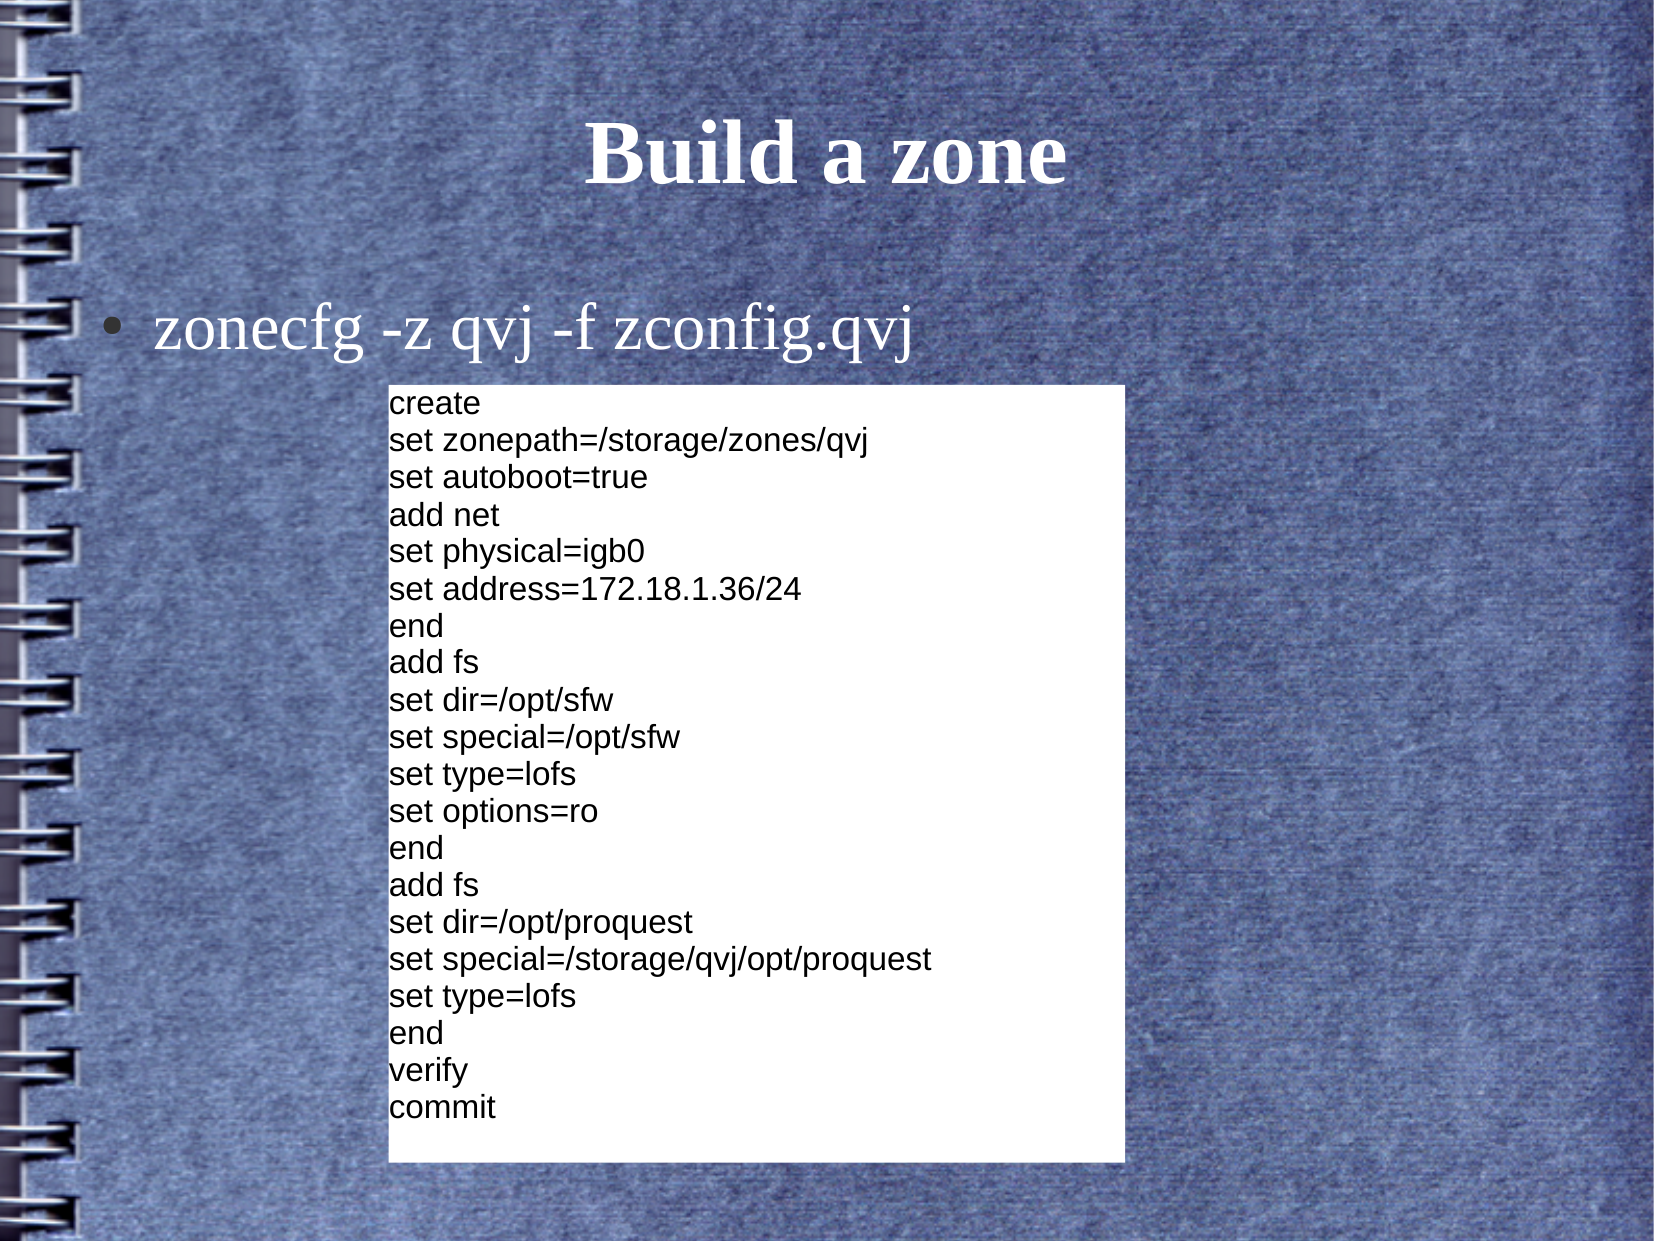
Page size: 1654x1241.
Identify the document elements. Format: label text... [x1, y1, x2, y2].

title Build a zone [82, 49, 1571, 257]
list zonecfg -z qvj -f zconfig.qvj [82, 290, 1571, 1109]
text_box create set zonepath=/storage/zones/qvj set autoboot=true add net set physical=igb0 set address=172.18.1.36/24 end add fs set dir=/opt/sfw set special=/opt/sfw set type=lofs set options=ro end add fs set dir=/opt/proquest set special=/storage/qvj/opt/proquest set type=lofs end verify commit [388, 384, 1126, 1163]
picture [0, 0, 1654, 1241]
